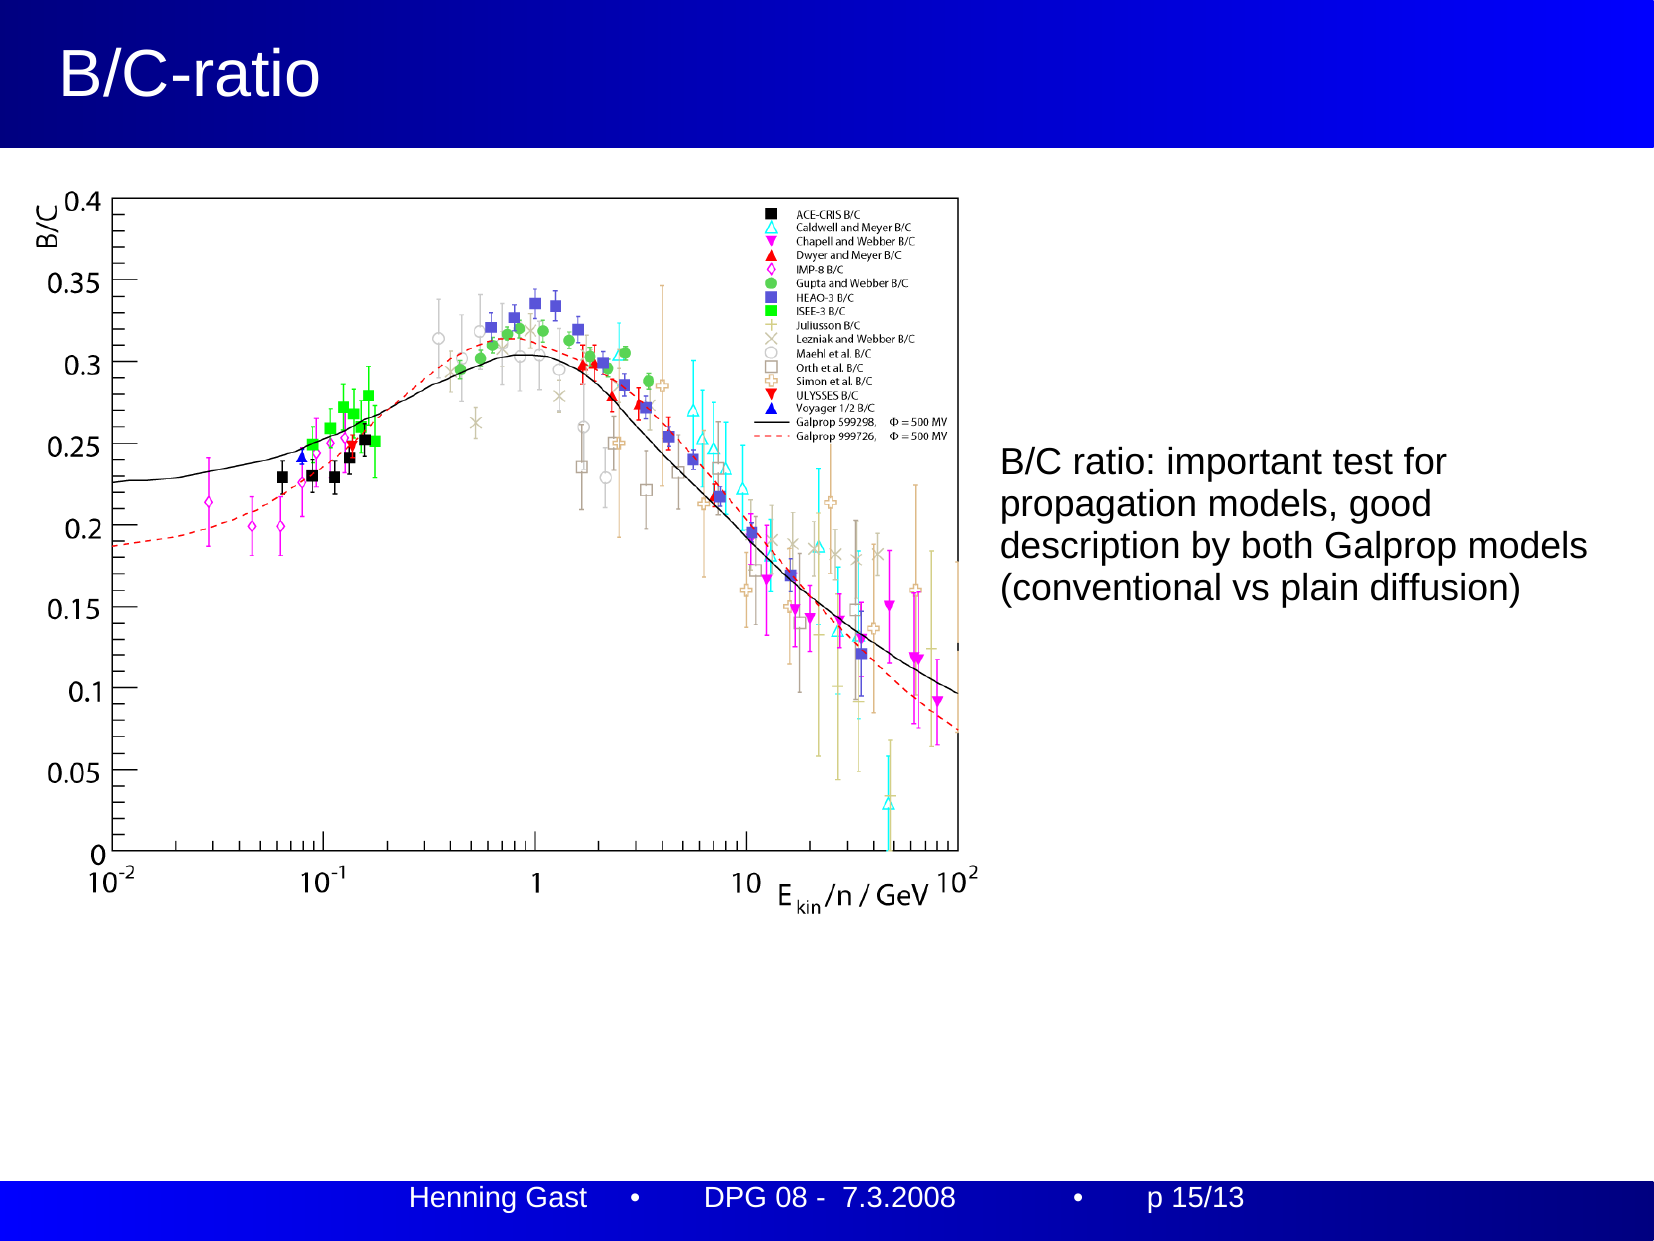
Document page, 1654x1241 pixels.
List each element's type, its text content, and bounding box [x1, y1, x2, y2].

text_box B/C ratio: important test for propagation models, good description by both Galprop models (conventional vs plain diffusion) [985, 432, 1623, 616]
picture [31, 185, 978, 918]
title B/C-ratio [0, 0, 1654, 148]
